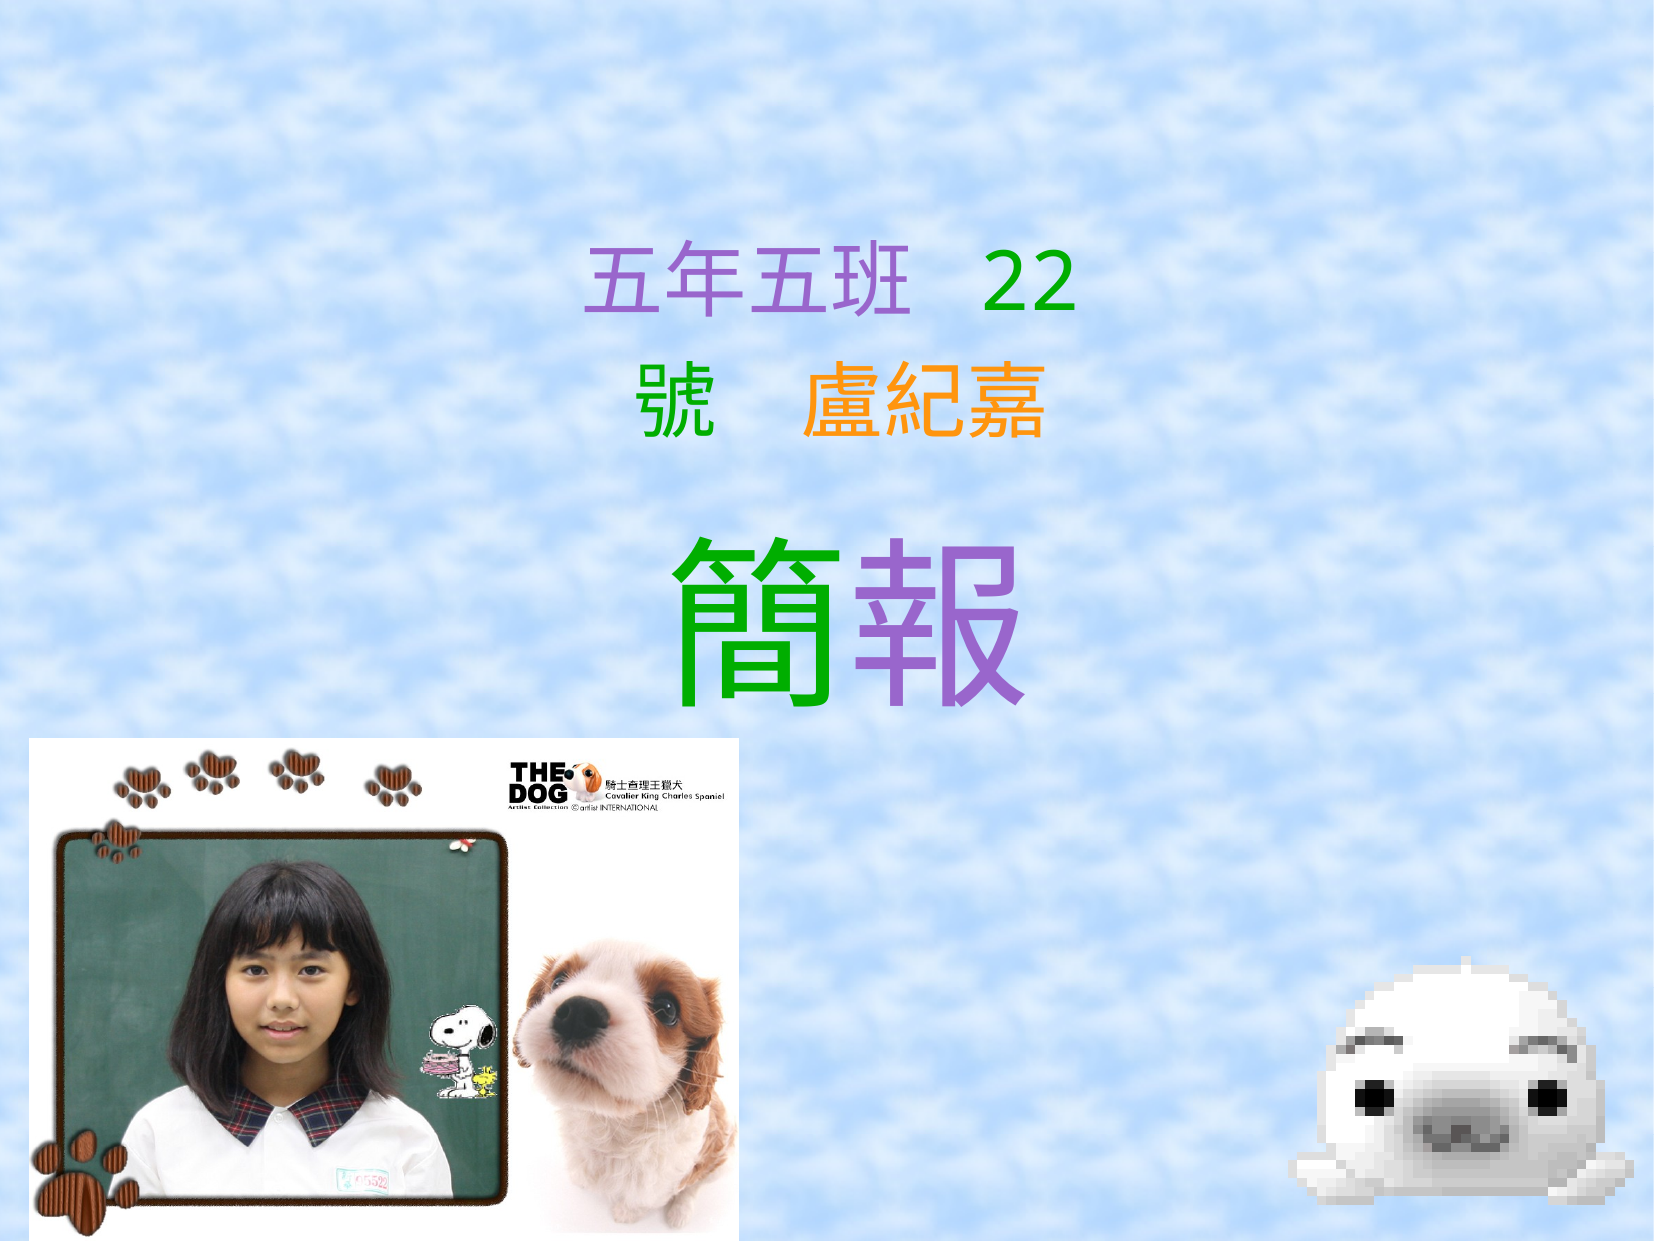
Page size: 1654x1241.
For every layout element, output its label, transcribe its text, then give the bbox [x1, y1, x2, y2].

text_box 簡報 [649, 472, 1063, 680]
text_box 五年五班 22號 盧紀嘉 [531, 206, 1152, 389]
picture [0, 0, 1654, 1241]
